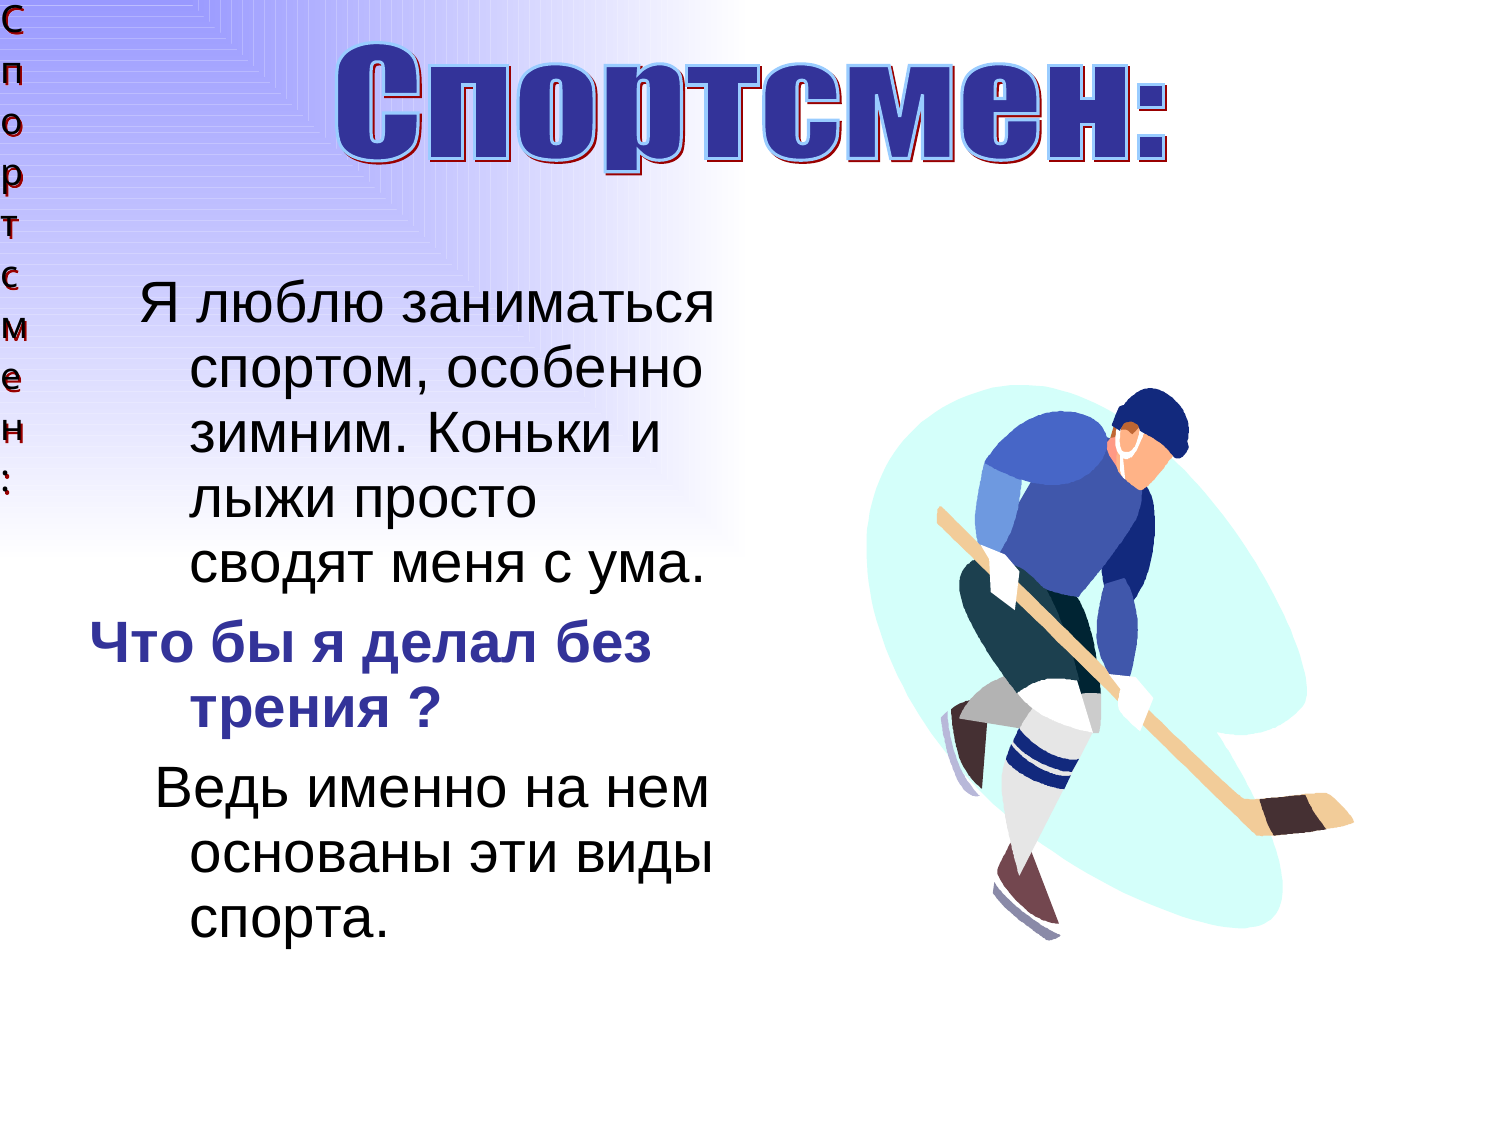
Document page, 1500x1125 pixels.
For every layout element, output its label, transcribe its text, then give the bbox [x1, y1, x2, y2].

text_box [336, 42, 421, 163]
list Я люблю заниматься спортом, особенно зимним. Коньки и лыжи просто сводят меня с ума. Что бы я делал без трения ? Ведь именно на нем основаны эти виды спорта. [75, 262, 738, 1125]
text_box [1138, 84, 1166, 110]
picture [856, 373, 1365, 953]
text_box [847, 65, 954, 161]
text_box [518, 63, 597, 163]
text_box [686, 65, 761, 161]
text_box [961, 63, 1041, 163]
text_box [1138, 135, 1166, 161]
text_box [763, 63, 841, 163]
text_box [605, 63, 684, 174]
text_box [429, 65, 510, 161]
text_box [1048, 65, 1129, 161]
